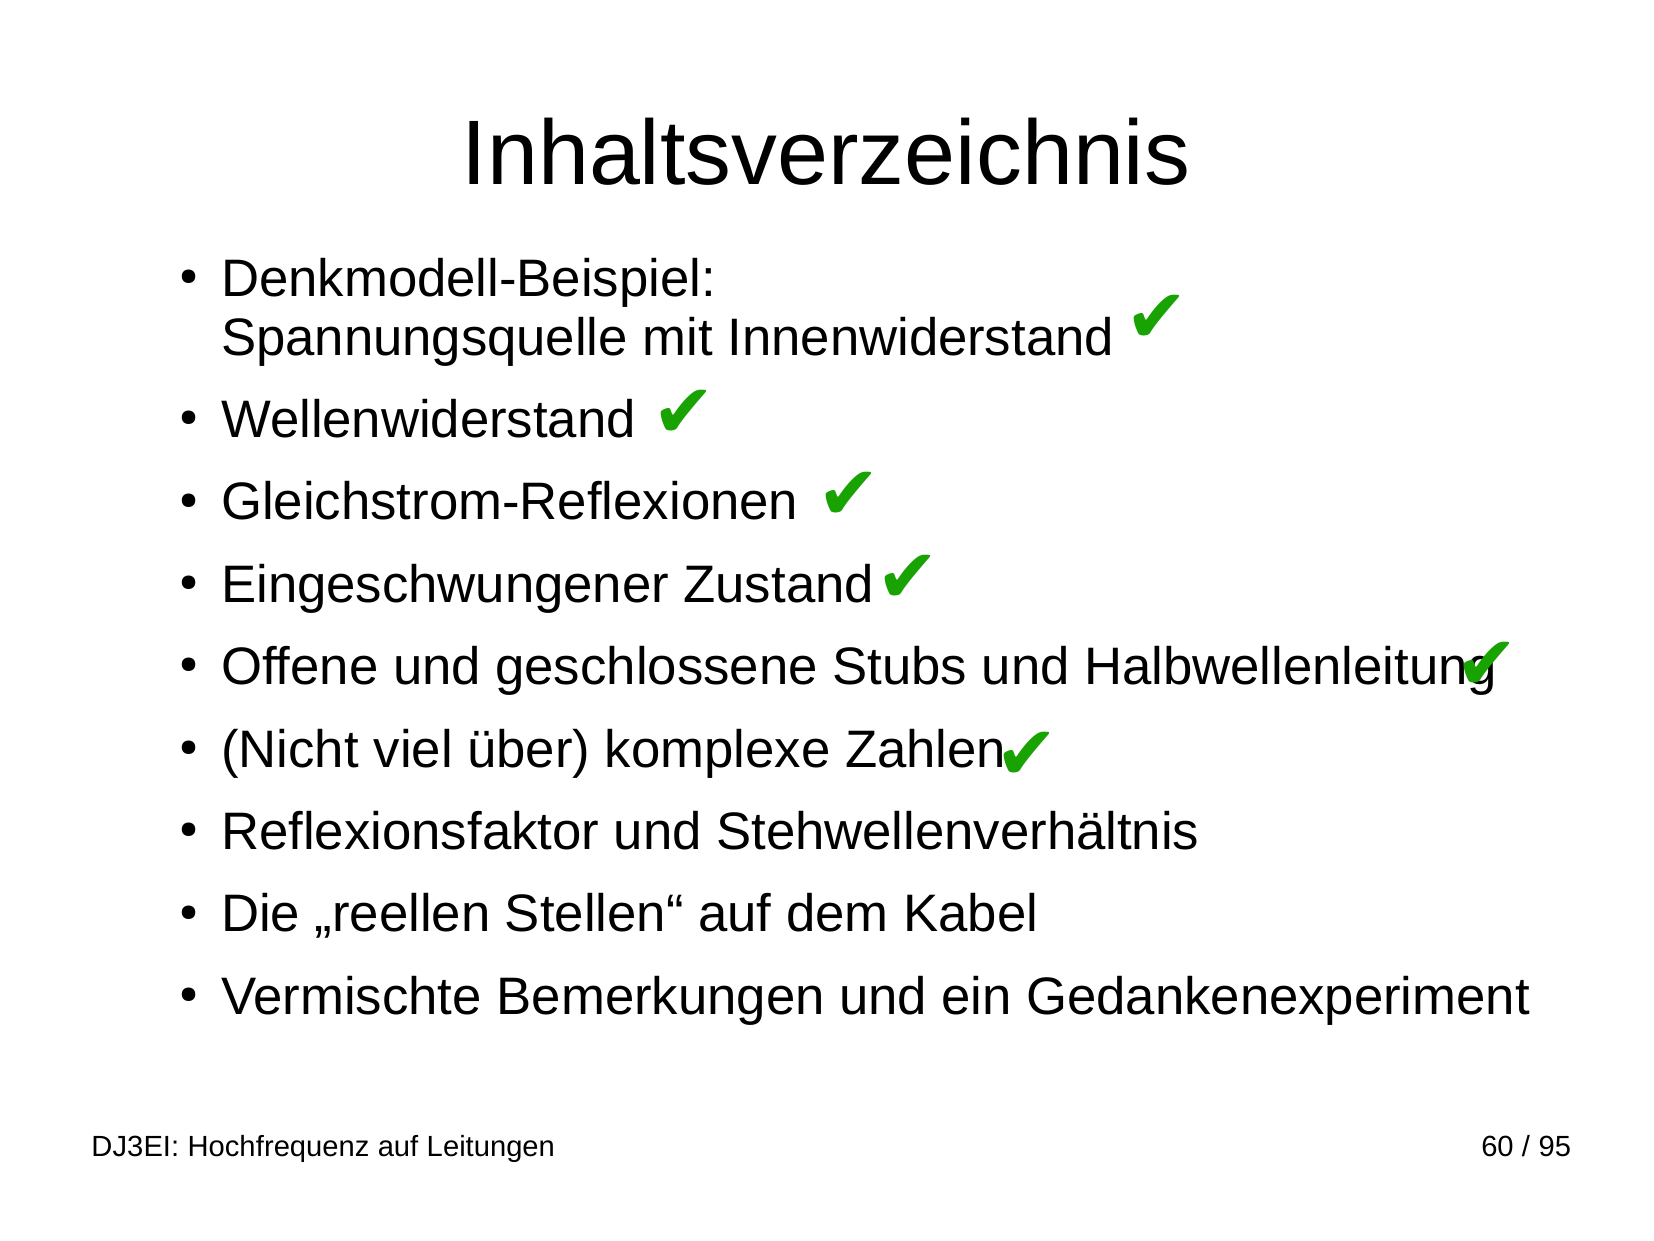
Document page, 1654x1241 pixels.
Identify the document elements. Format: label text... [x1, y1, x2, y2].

title Inhaltsverzeichnis [82, 49, 1571, 257]
list Denkmodell-Beispiel: Spannungsquelle mit Innenwiderstand Wellenwiderstand Gleichstrom-Reflexionen Eingeschwungener Zustand Offene und geschlossene Stubs und Halbwellenleitung (Nicht viel über) komplexe Zahlen Reflexionsfaktor und Stehwellenverhältnis Die „reellen Stellen“ auf dem Kabel Vermischte Bemerkungen und ein Gedankenexperiment [165, 248, 1536, 1051]
text_box ✔ [803, 444, 981, 591]
text_box ✔ [862, 527, 1040, 674]
text_box ✔ [637, 362, 815, 509]
text_box ✔ [980, 704, 1158, 851]
text_box ✔ [1110, 267, 1288, 414]
text_box ✔ [1440, 614, 1619, 761]
